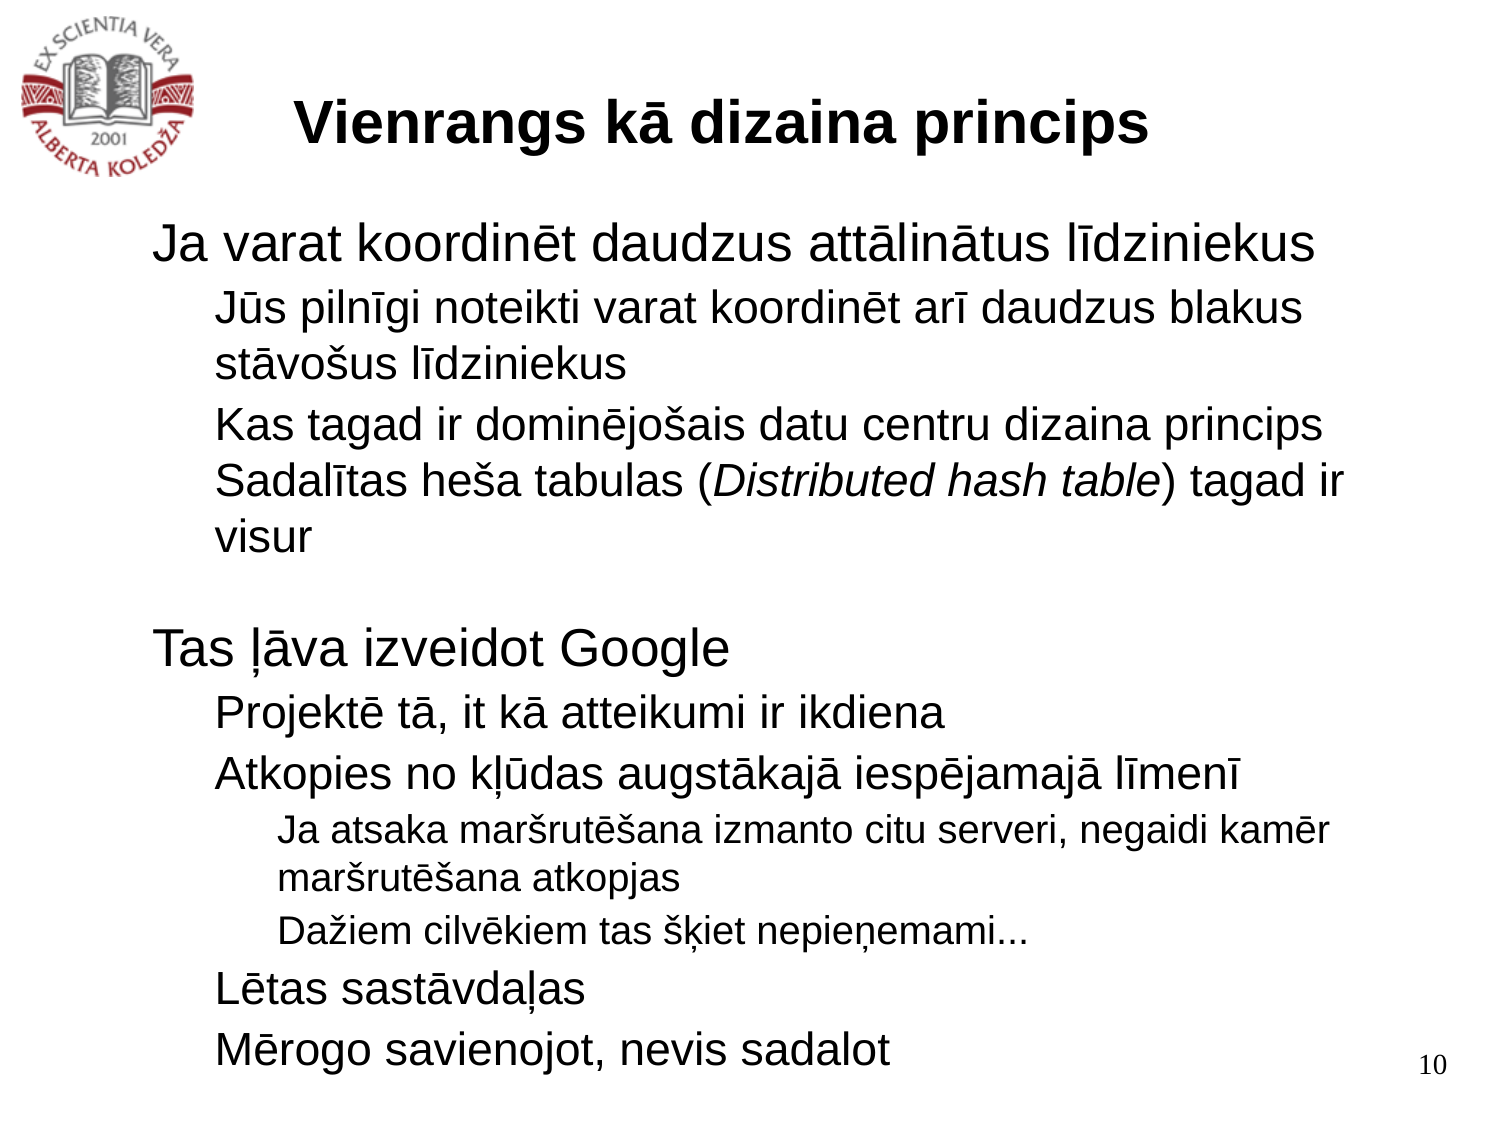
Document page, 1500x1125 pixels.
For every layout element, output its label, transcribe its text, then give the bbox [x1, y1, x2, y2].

picture [21, 16, 194, 177]
title Vienrangs kā dizaina princips [50, 62, 1374, 175]
list Ja varat koordinēt daudzus attālinātus līdziniekus Jūs pilnīgi noteikti varat koordinēt arī daudzus blakus stāvošus līdziniekus Kas tagad ir dominējošais datu centru dizaina princips Sadalītas heša tabulas (Distributed hash table) tagad ir visur Tas ļāva izveidot Google Projektē tā, it kā atteikumi ir ikdiena Atkopies no kļūdas augstākajā iespējamajā līmenī Ja atsaka maršrutēšana izmanto citu serveri, negaidi kamēr maršrutēšana atkopjas Dažiem cilvēkiem tas šķiet nepieņemami... Lētas sastāvdaļas Mērogo savienojot, nevis sadalot [74, 200, 1463, 1101]
text_box <skaitlis> [1312, 1037, 1463, 1101]
